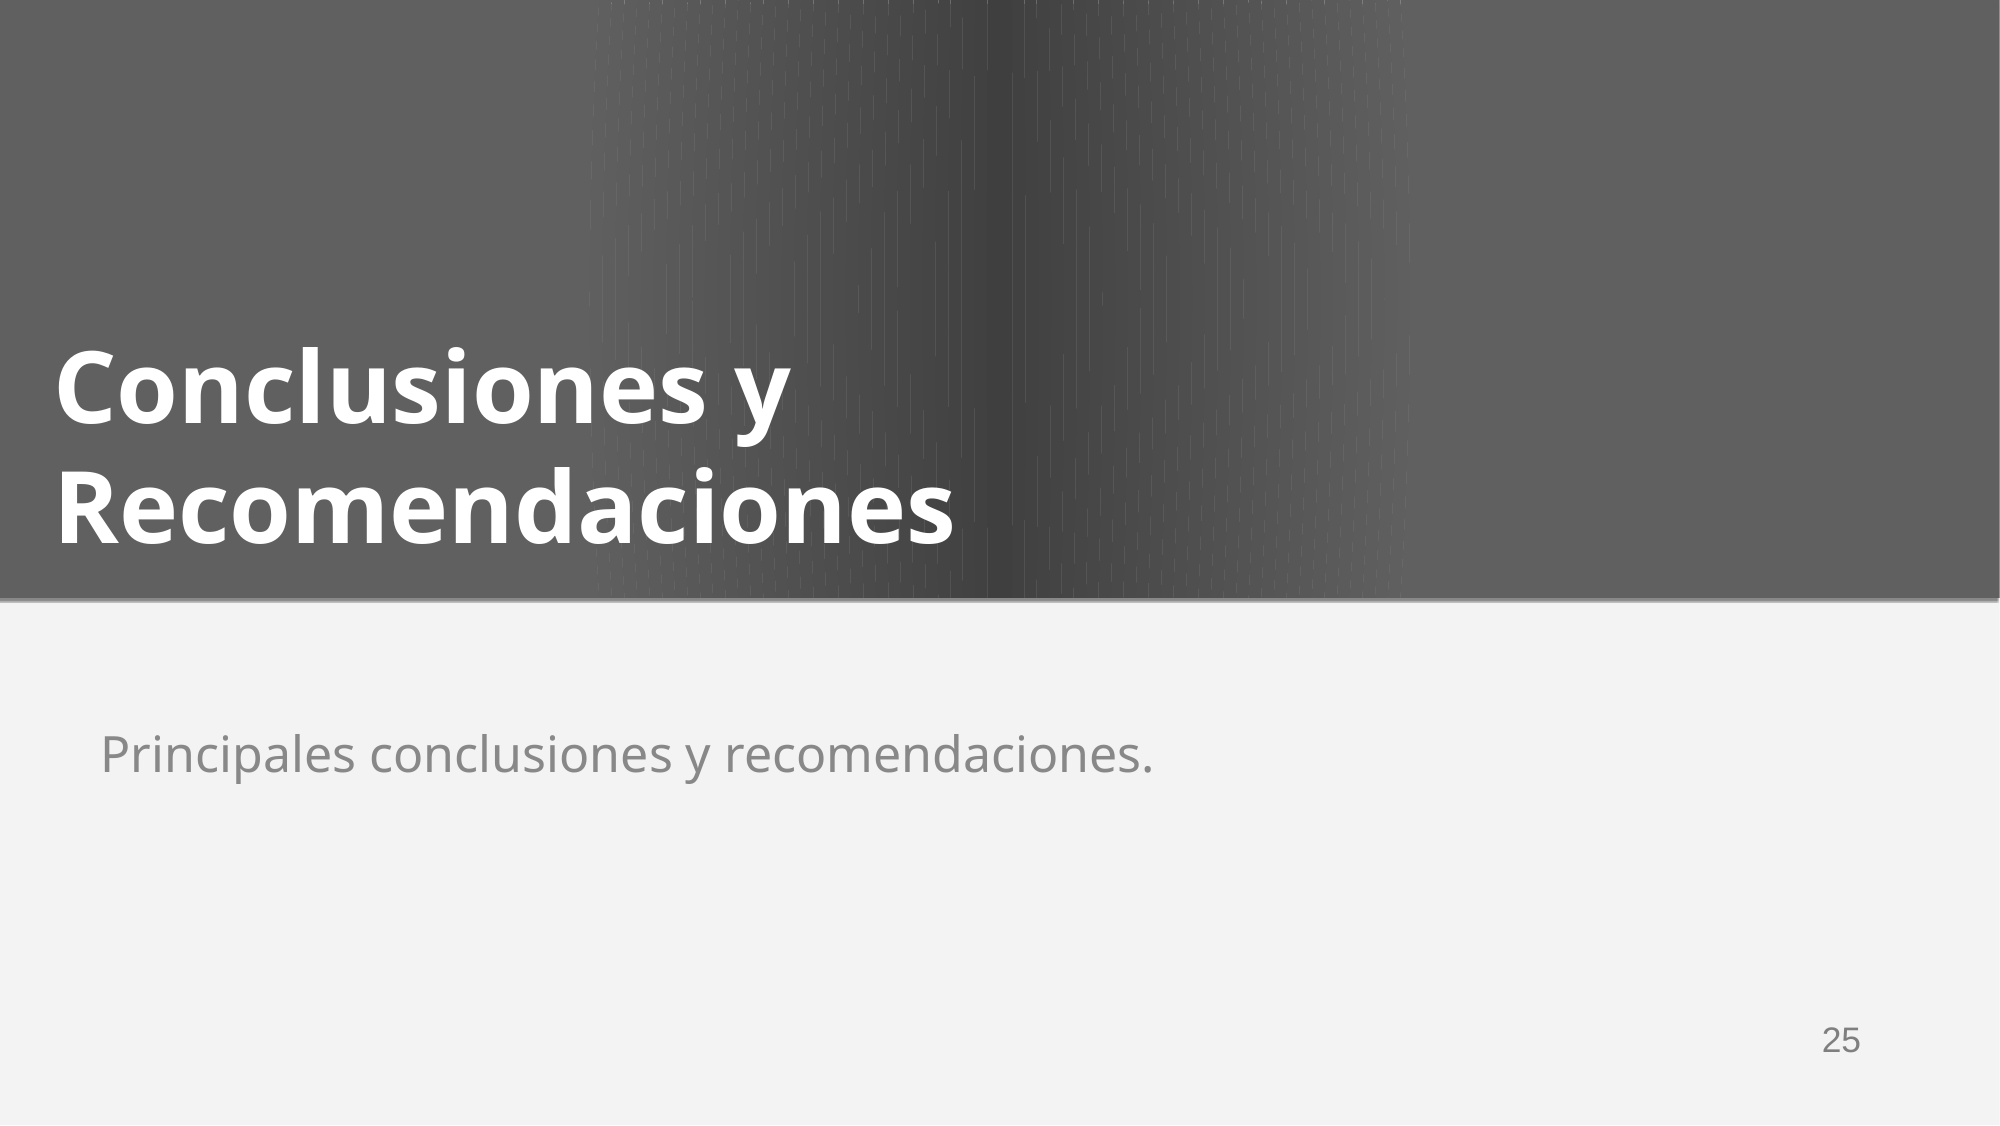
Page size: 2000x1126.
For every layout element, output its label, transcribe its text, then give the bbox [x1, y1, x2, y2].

text_box Principales conclusiones y recomendaciones. [72, 668, 1928, 806]
slide_number <number> [1412, 1008, 1880, 1069]
text_box [0, 0, 2000, 598]
text_box Conclusiones y Recomendaciones [53, 327, 1697, 560]
